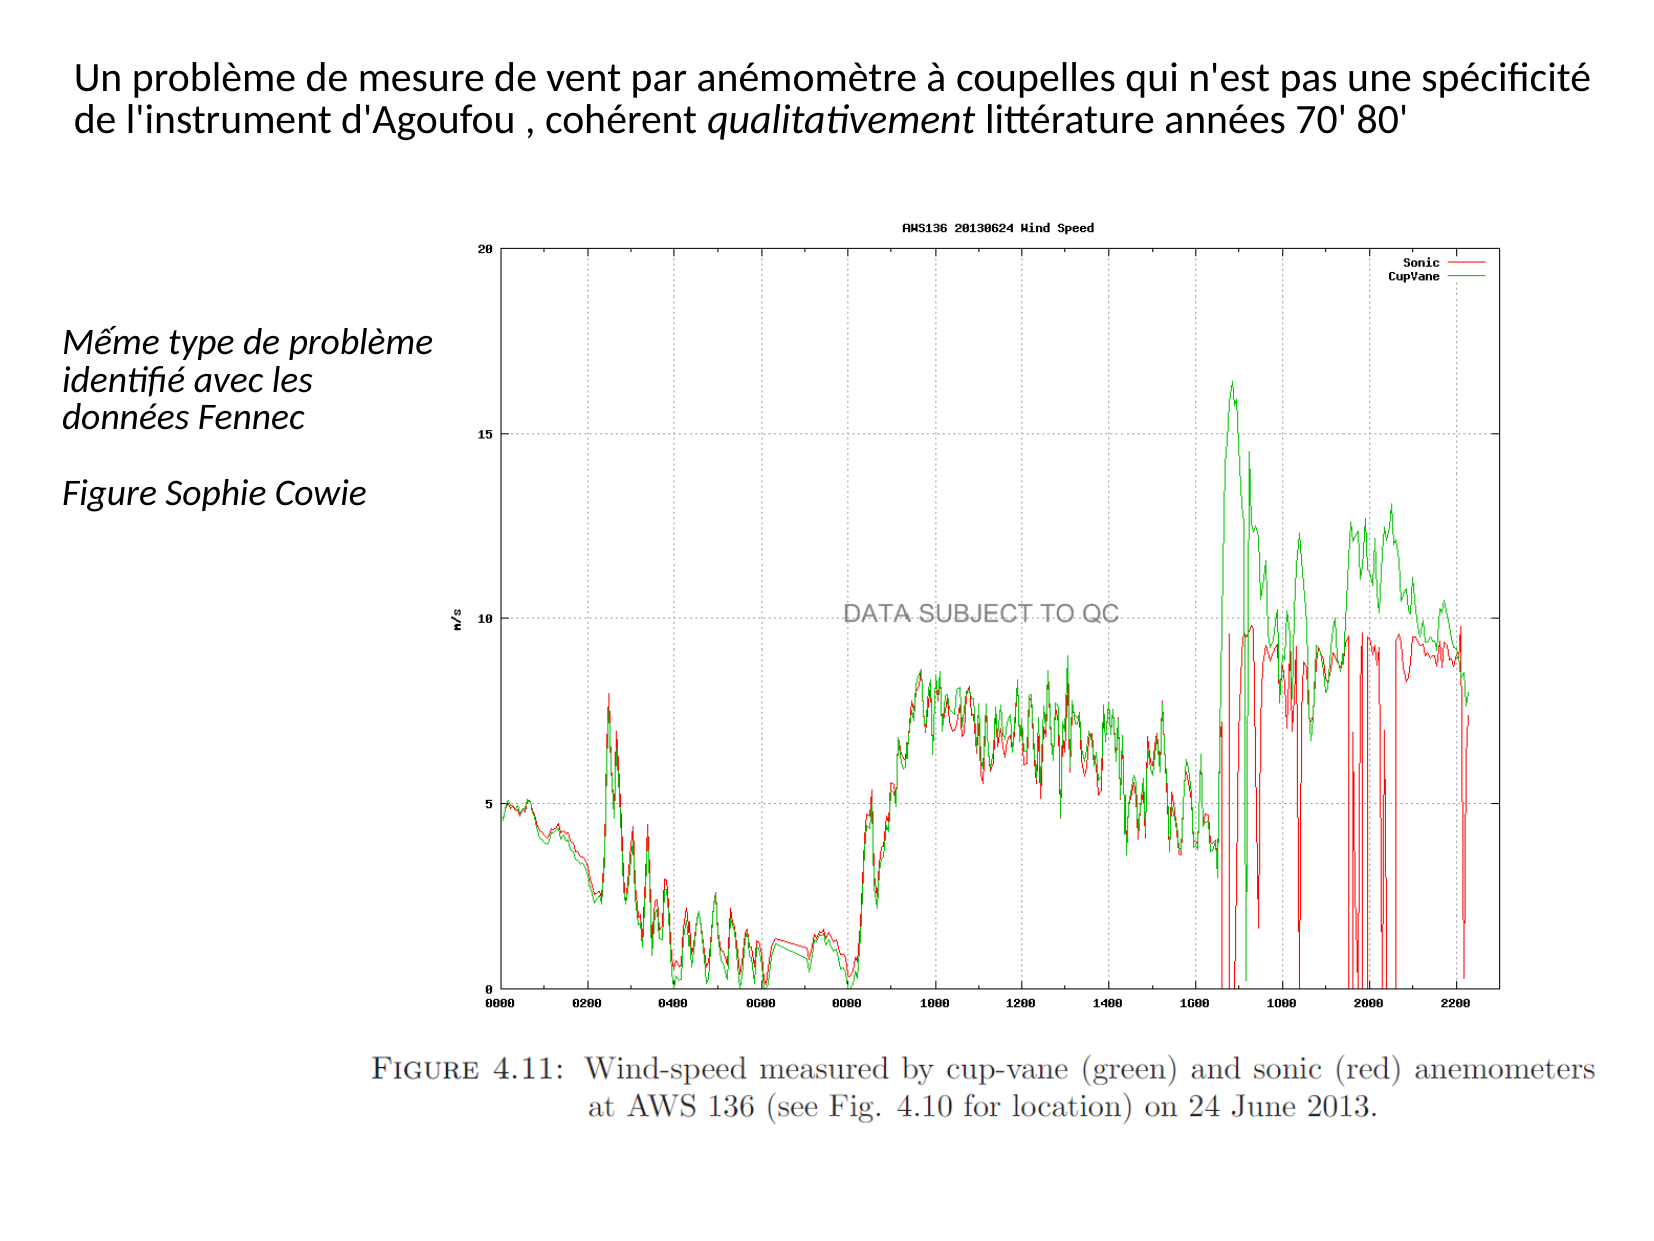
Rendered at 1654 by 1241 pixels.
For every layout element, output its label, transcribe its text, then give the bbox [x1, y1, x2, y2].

text_box Un problème de mesure de vent par anémomètre à coupelles qui n'est pas une spécificité de l'instrument d'Agoufou , cohérent qualitativement littérature années 70' 80' [59, 53, 1621, 171]
picture [336, 206, 1606, 1134]
text_box Mếme type de problème identifié avec les données Fennec Figure Sophie Cowie [47, 318, 449, 563]
